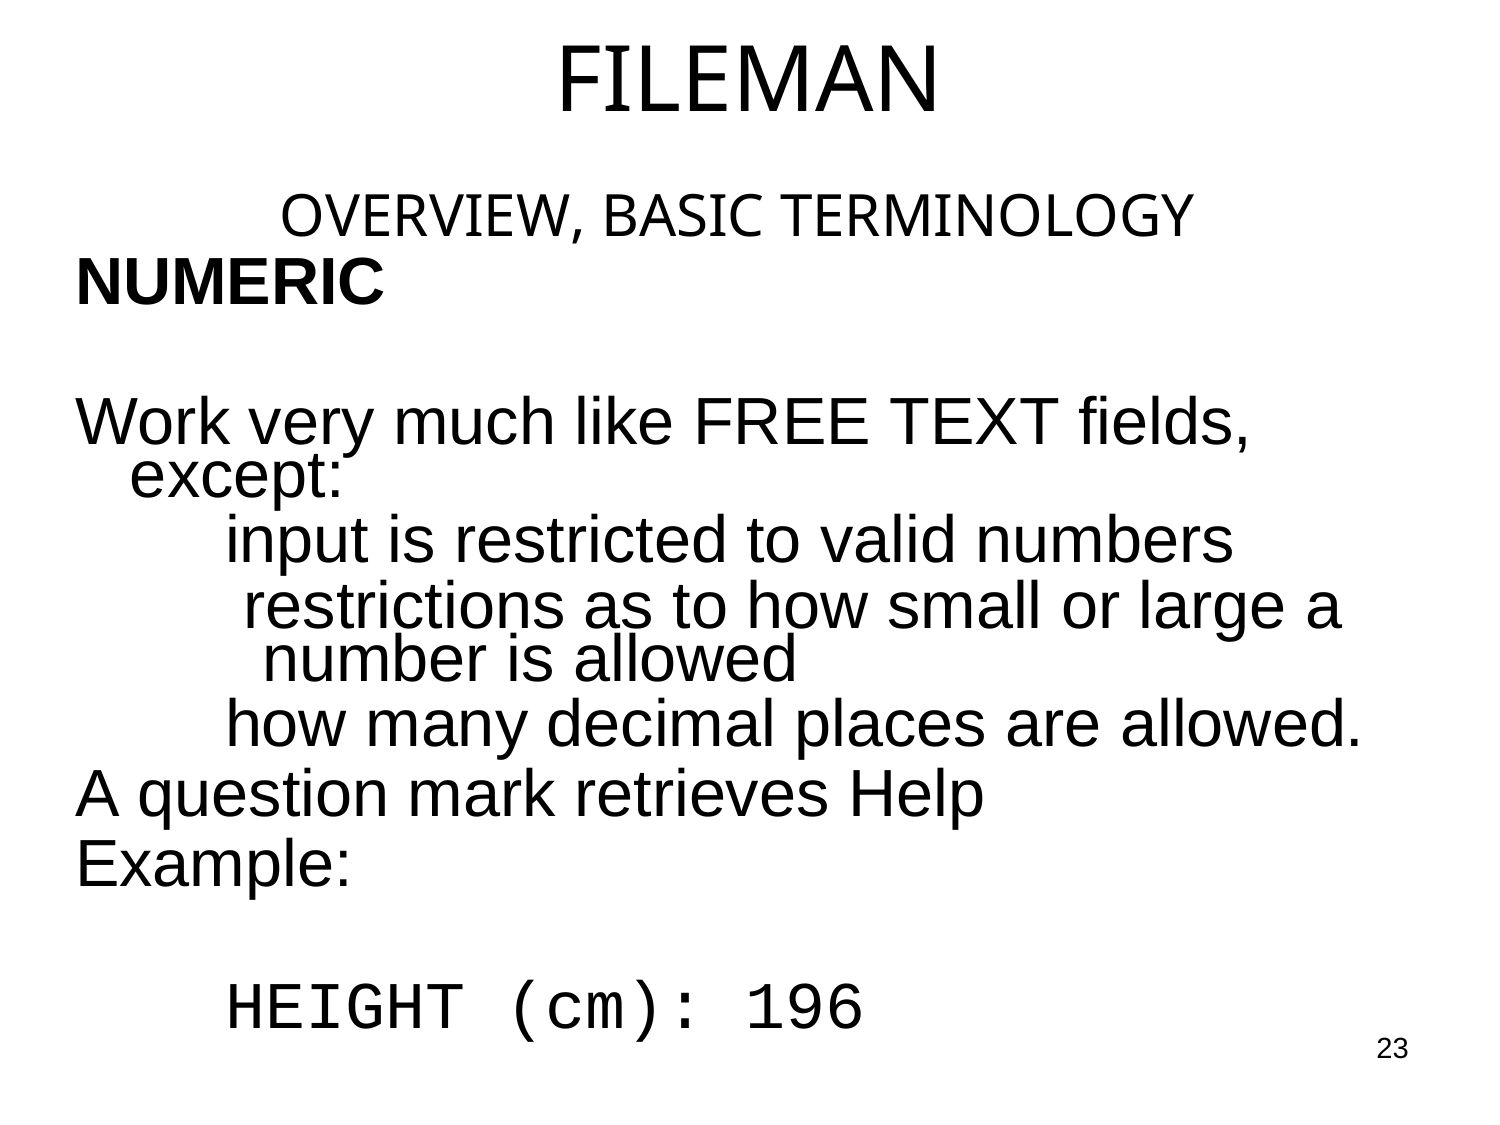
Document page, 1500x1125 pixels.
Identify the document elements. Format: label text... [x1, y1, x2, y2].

list NUMERIC Work very much like FREE TEXT fields, except: input is restricted to valid numbers restrictions as to how small or large a number is allowed how many decimal places are allowed. A question mark retrieves Help Example: HEIGHT (cm): 196 [75, 262, 1424, 1062]
title FILEMAN OVERVIEW, BASIC TERMINOLOGY [75, 8, 1424, 262]
